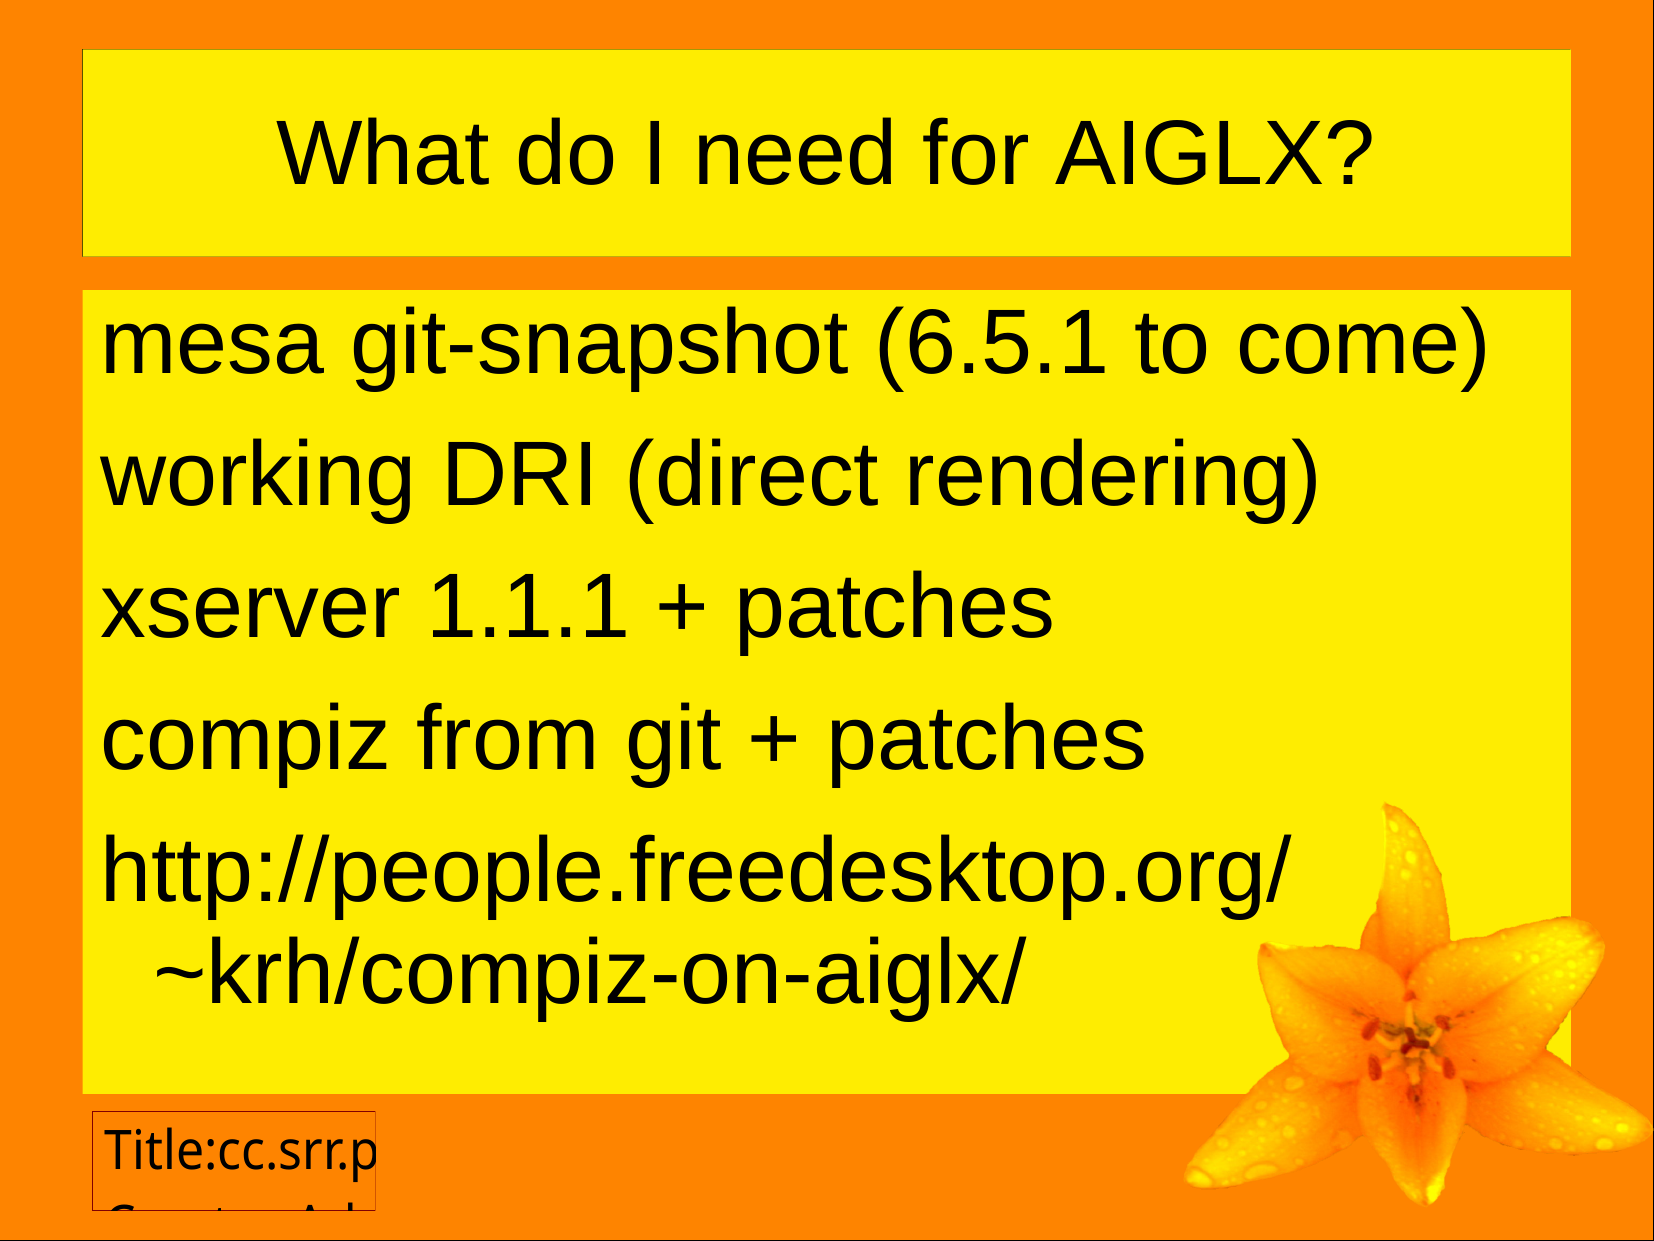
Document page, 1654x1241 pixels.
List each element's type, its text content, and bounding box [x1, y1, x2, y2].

picture [1181, 767, 1654, 1241]
text_box [0, 0, 1654, 1241]
picture [88, 1108, 376, 1211]
list mesa git-snapshot (6.5.1 to come) working DRI (direct rendering) xserver 1.1.1 + patches compiz from git + patches http://people.freedesktop.org/ ~krh/compiz-on-aiglx/ [82, 290, 1571, 1094]
title What do I need for AIGLX? [82, 49, 1571, 257]
